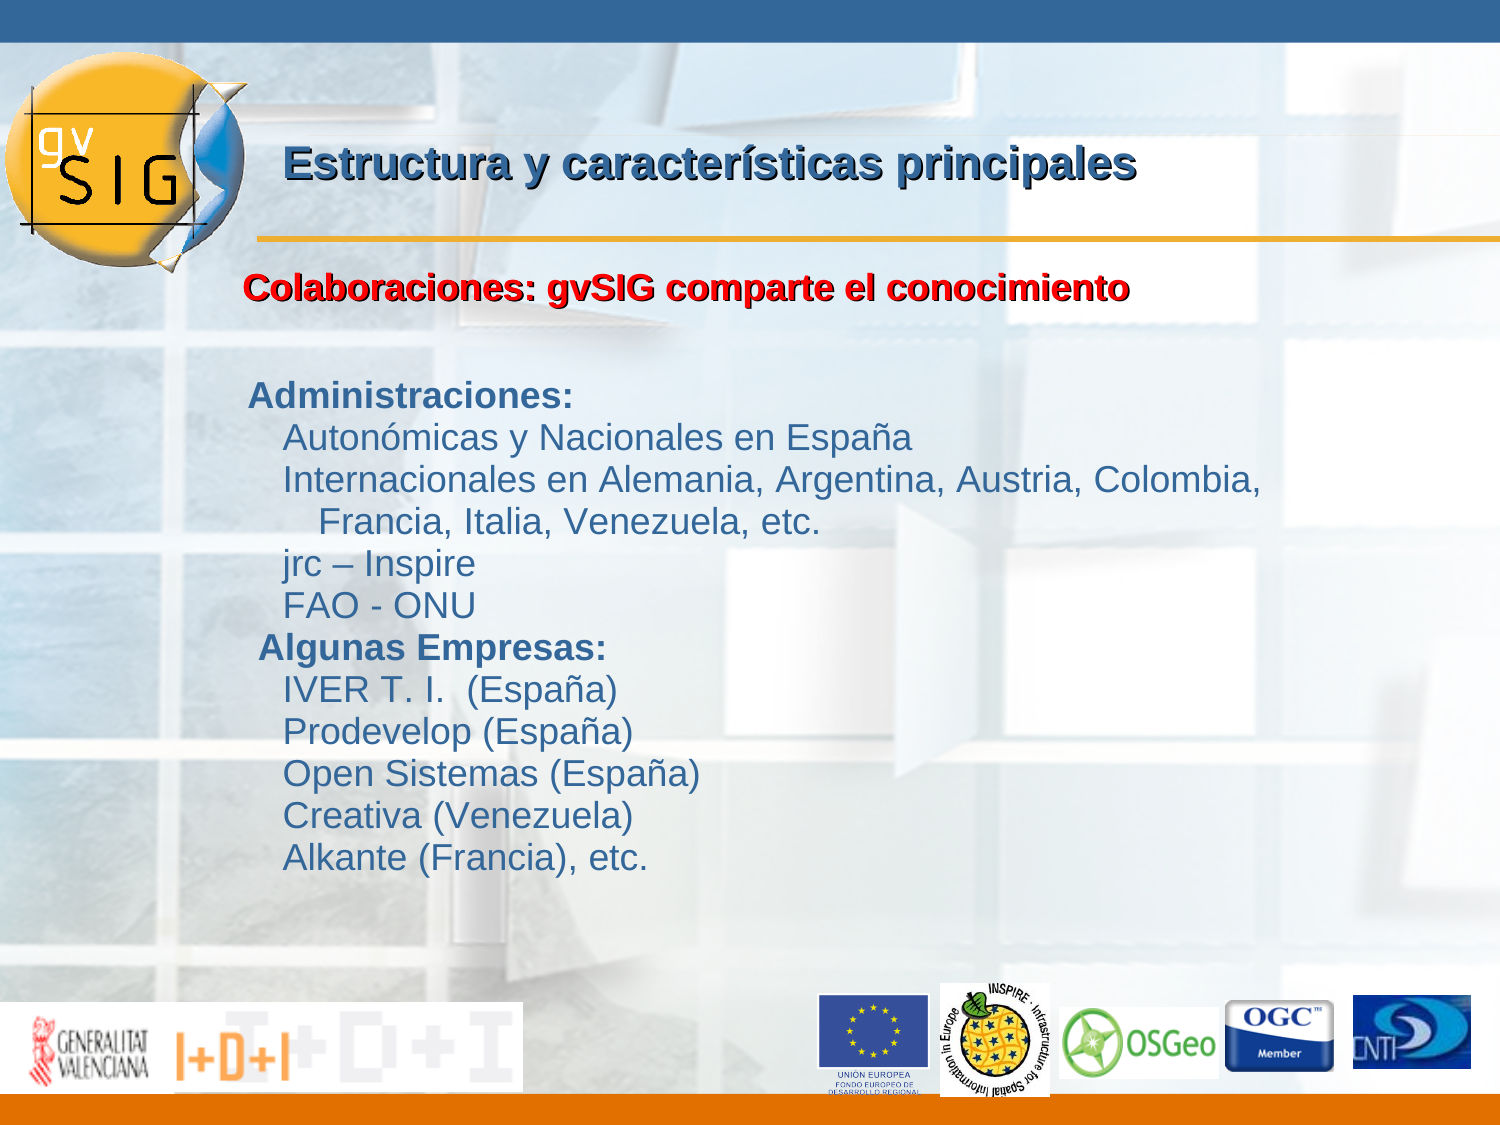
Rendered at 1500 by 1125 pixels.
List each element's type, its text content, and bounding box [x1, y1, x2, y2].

text_box Administraciones: Autonómicas y Nacionales en España Internacionales en Alemania, Argentina, Austria, Colombia, Francia, Italia, Venezuela, etc. jrc – Inspire FAO - ONU Algunas Empresas: IVER T. I. (España) Prodevelop (España) Open Sistemas (España) Creativa (Venezuela) Alkante (Francia), etc. [232, 325, 1422, 929]
picture [0, 1002, 523, 1094]
picture [1225, 1000, 1334, 1072]
picture [817, 993, 930, 1095]
picture [940, 983, 1050, 1097]
picture [1353, 995, 1471, 1069]
picture [1059, 1007, 1219, 1079]
picture [0, 49, 250, 276]
text_box Estructura y características principales [267, 131, 1500, 206]
text_box Colaboraciones: gvSIG comparte el conocimiento [227, 260, 1500, 325]
